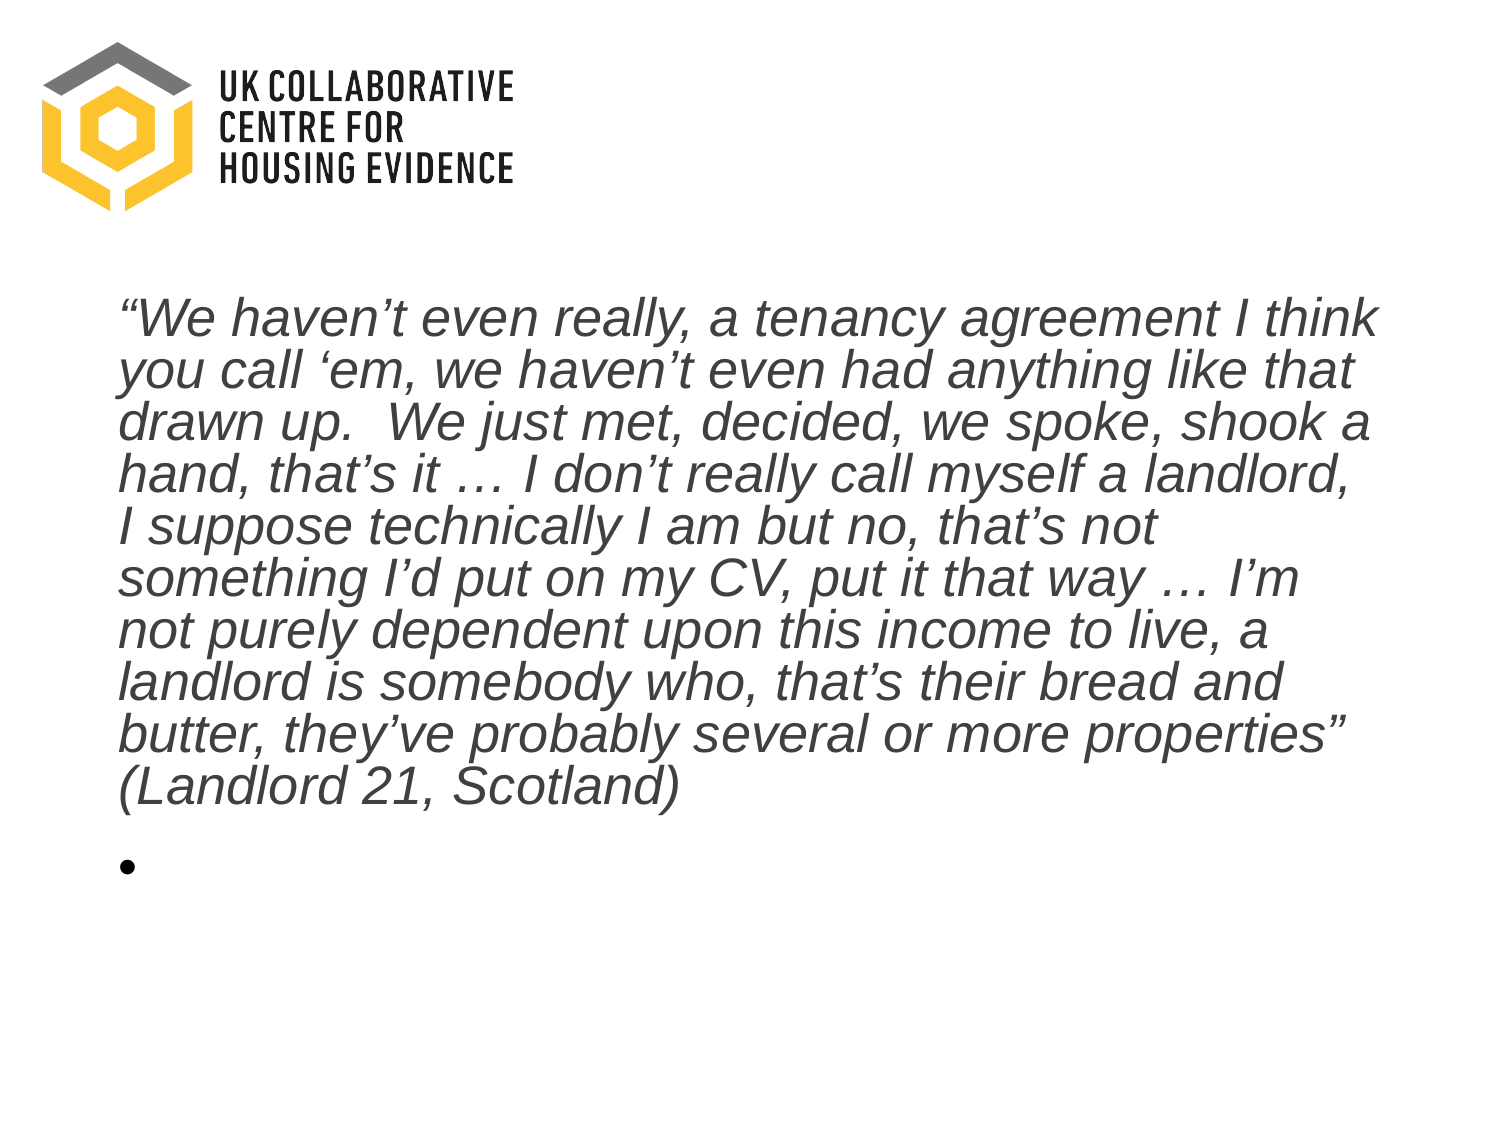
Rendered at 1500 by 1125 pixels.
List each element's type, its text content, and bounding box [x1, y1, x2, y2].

list “We haven’t even really, a tenancy agreement I think you call ‘em, we haven’t even had anything like that drawn up. We just met, decided, we spoke, shook a hand, that’s it … I don’t really call myself a landlord, I suppose technically I am but no, that’s not something I’d put on my CV, put it that way … I’m not purely dependent upon this income to live, a landlord is somebody who, that’s their bread and butter, they’ve probably several or more properties” (Landlord 21, Scotland) [103, 287, 1397, 887]
